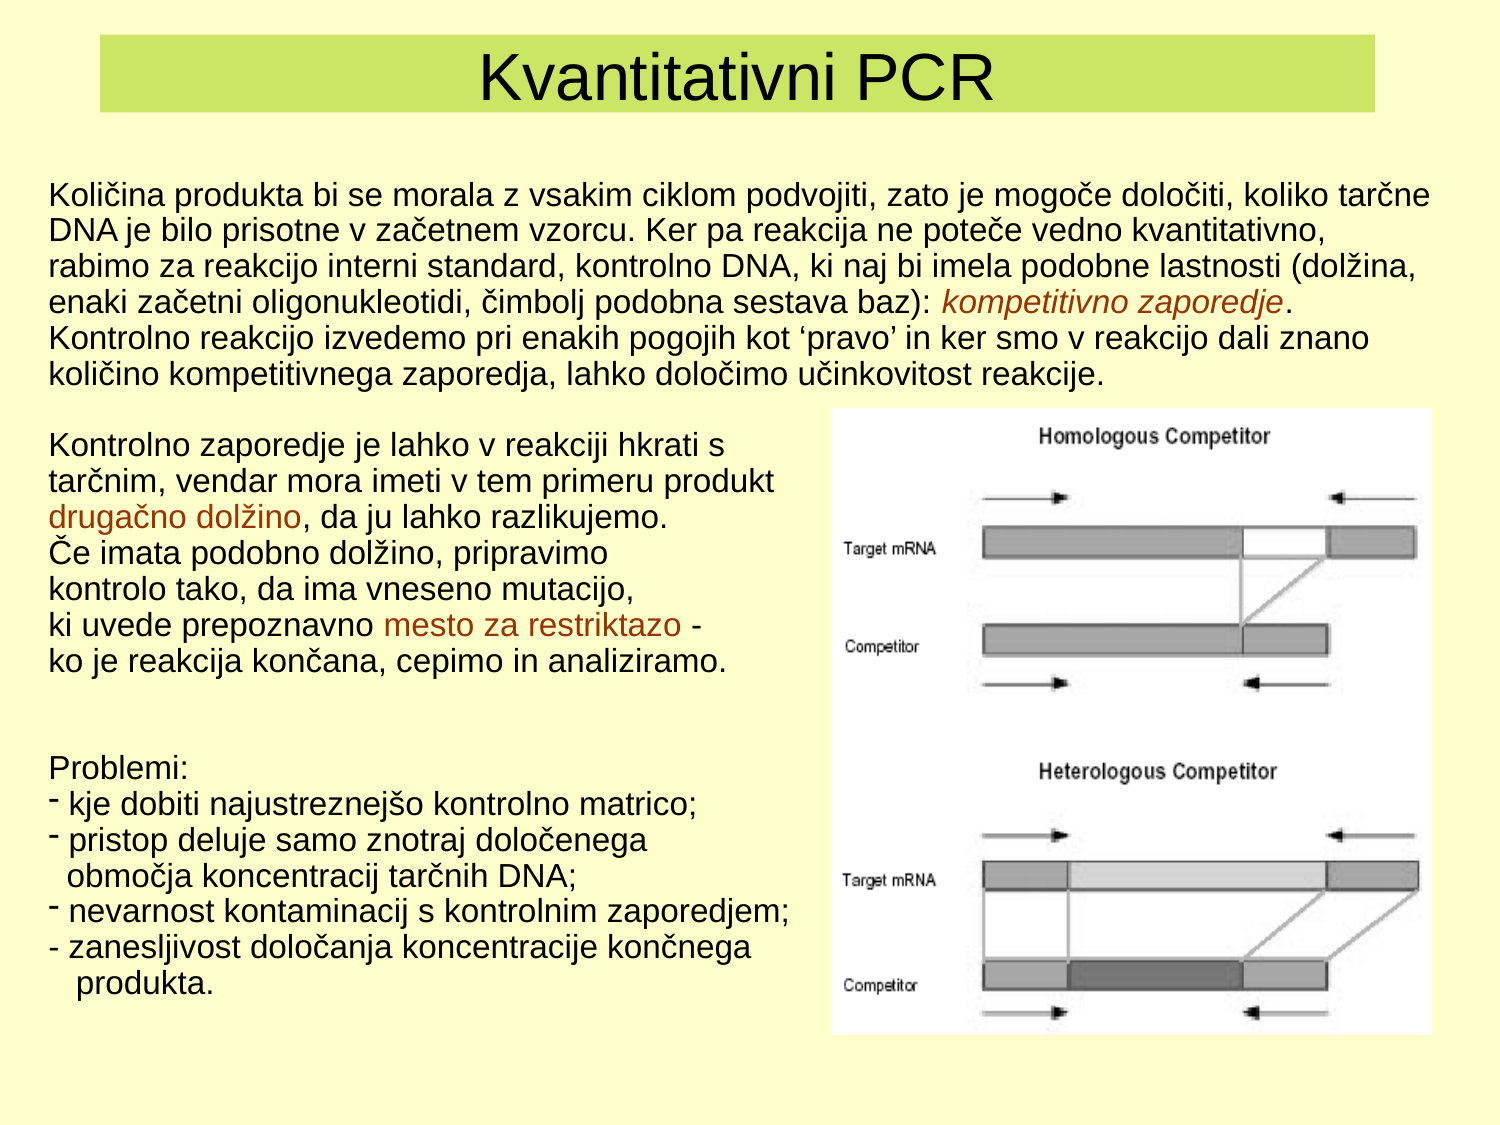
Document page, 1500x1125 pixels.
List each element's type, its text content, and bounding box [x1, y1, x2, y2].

picture [832, 408, 1432, 1035]
list Količina produkta bi se morala z vsakim ciklom podvojiti, zato je mogoče določiti, koliko tarčne DNA je bilo prisotne v začetnem vzorcu. Ker pa reakcija ne poteče vedno kvantitativno, rabimo za reakcijo interni standard, kontrolno DNA, ki naj bi imela podobne lastnosti (dolžina, enaki začetni oligonukleotidi, čimbolj podobna sestava baz): kompetitivno zaporedje. Kontrolno reakcijo izvedemo pri enakih pogojih kot ‘pravo’ in ker smo v reakcijo dali znano količino kompetitivnega zaporedja, lahko določimo učinkovitost reakcije. Kontrolno zaporedje je lahko v reakciji hkrati s tarčnim, vendar mora imeti v tem primeru produkt drugačno dolžino, da ju lahko razlikujemo. Če imata podobno dolžino, pripravimo kontrolo tako, da ima vneseno mutacijo, ki uvede prepoznavno mesto za restriktazo - ko je reakcija končana, cepimo in analiziramo. Problemi: kje dobiti najustreznejšo kontrolno matrico; pristop deluje samo znotraj določenega območja koncentracij tarčnih DNA; nevarnost kontaminacij s kontrolnim zaporedjem; - zanesljivost določanja koncentracije končnega produkta. [33, 129, 1450, 1100]
title Kvantitativni PCR [99, 34, 1375, 113]
